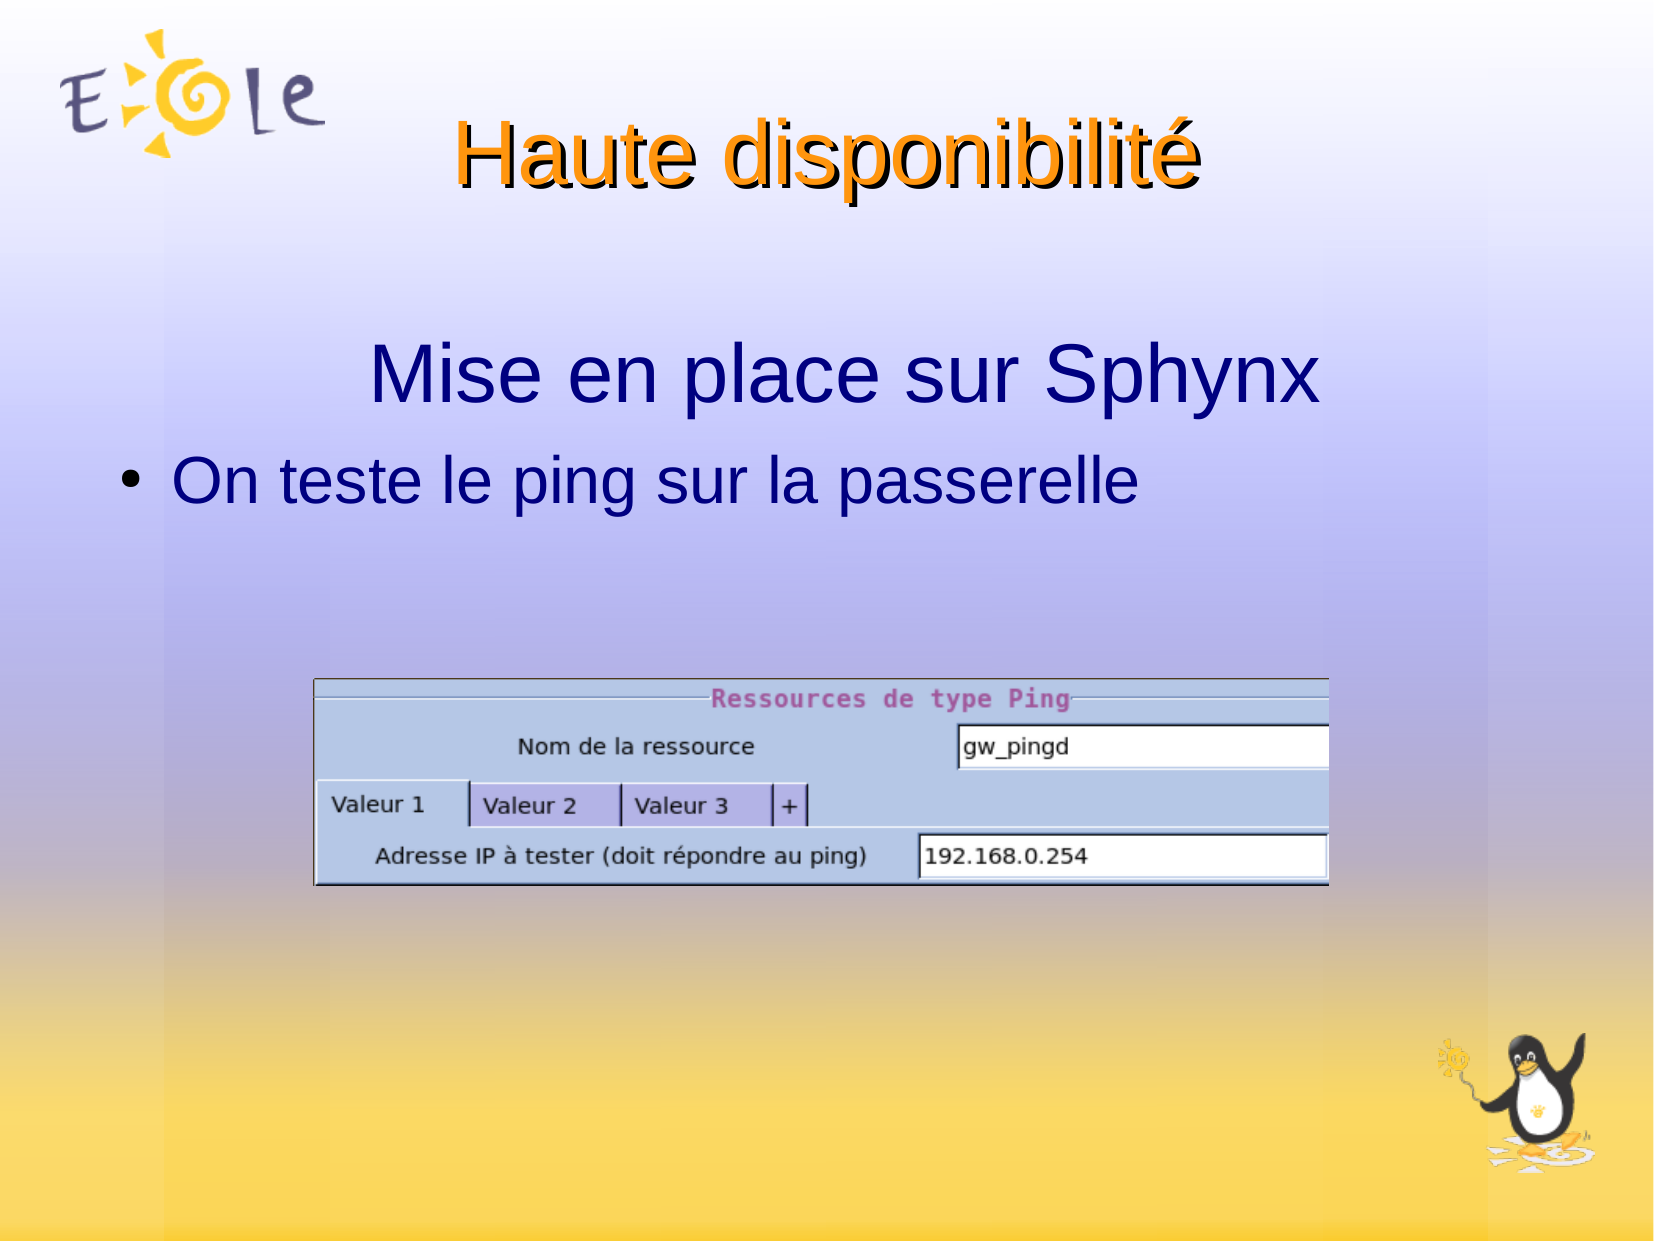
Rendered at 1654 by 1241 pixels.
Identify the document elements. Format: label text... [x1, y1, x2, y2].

list Mise en place sur Sphynx On teste le ping sur la passerelle [101, 326, 1590, 540]
title Haute disponibilité [82, 49, 1571, 257]
picture [0, 0, 1654, 1241]
